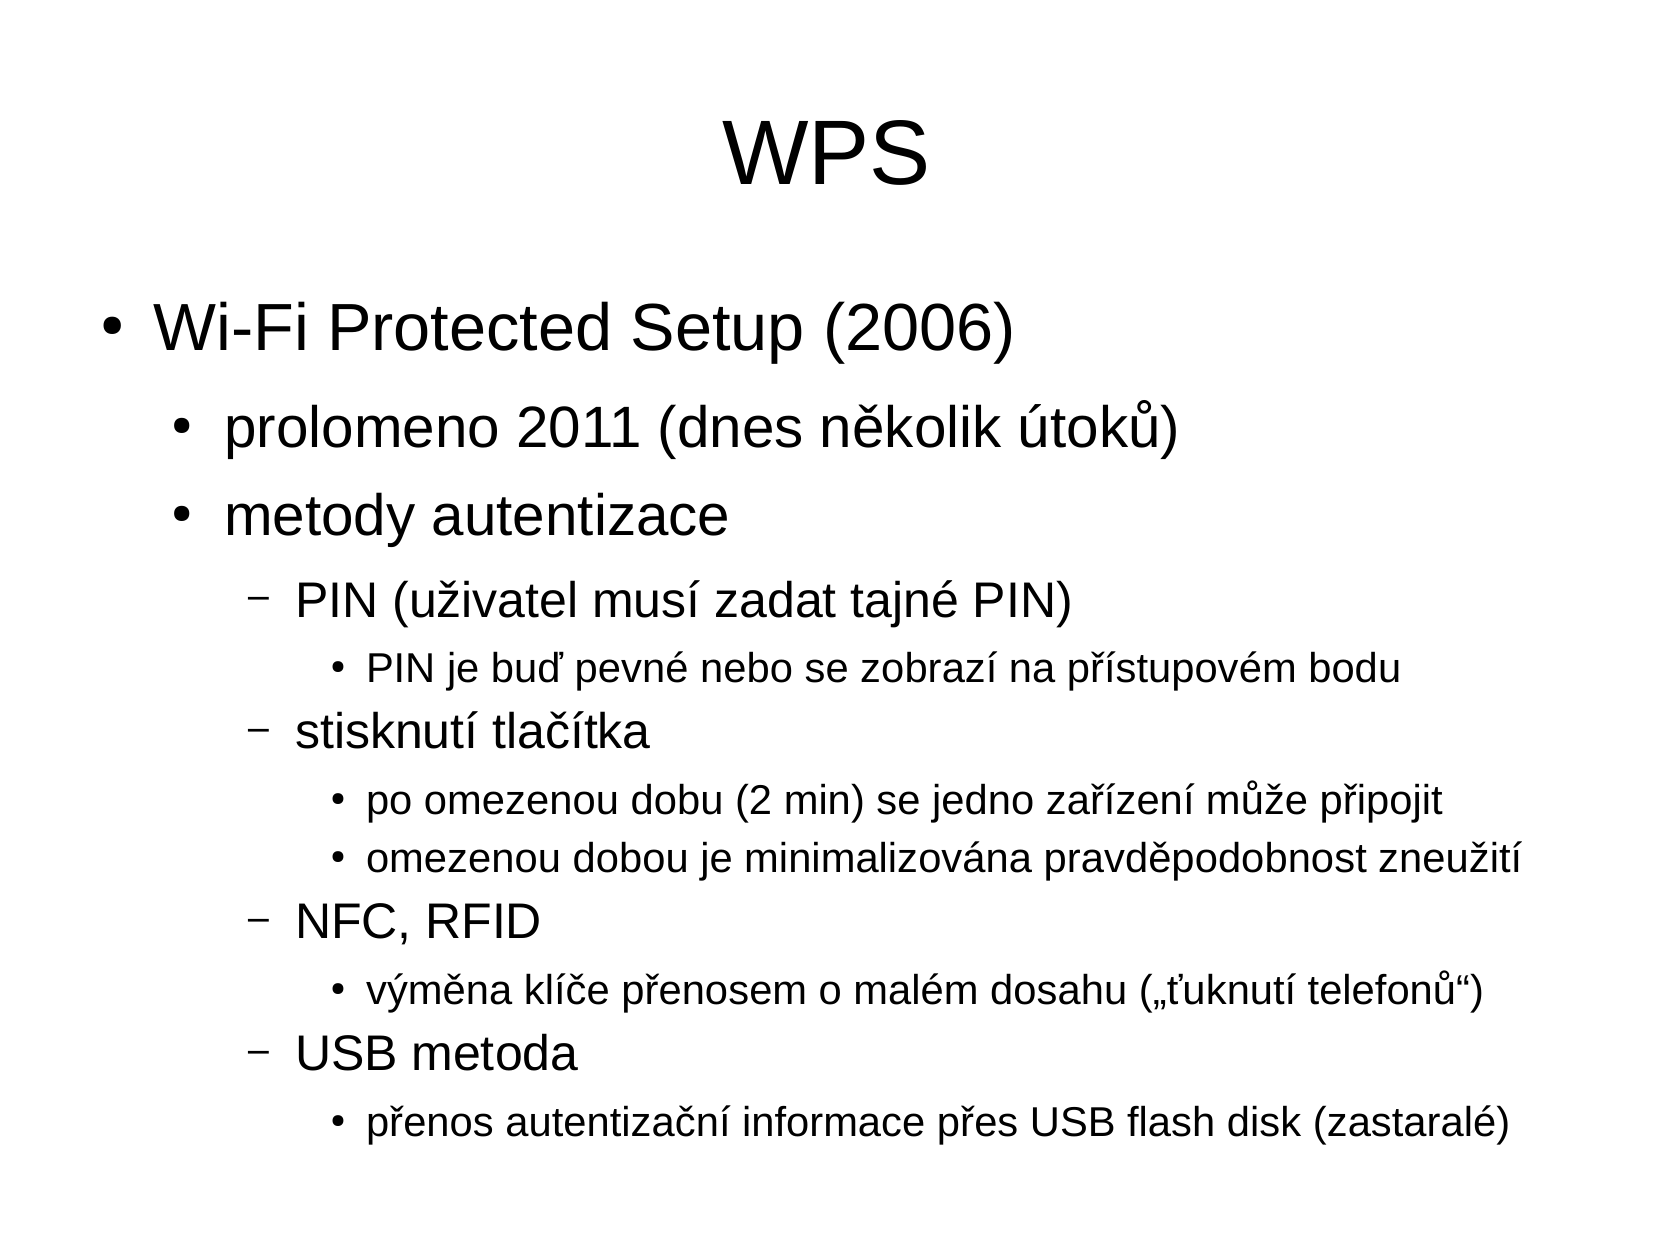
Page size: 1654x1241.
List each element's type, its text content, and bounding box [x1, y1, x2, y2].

list Wi-Fi Protected Setup (2006) prolomeno 2011 (dnes několik útoků) metody autentizace PIN (uživatel musí zadat tajné PIN) PIN je buď pevné nebo se zobrazí na přístupovém bodu stisknutí tlačítka po omezenou dobu (2 min) se jedno zařízení může připojit omezenou dobou je minimalizována pravděpodobnost zneužití NFC, RFID výměna klíče přenosem o malém dosahu („ťuknutí telefonů“) USB metoda přenos autentizační informace přes USB flash disk (zastaralé) [82, 290, 1571, 1152]
title WPS [82, 49, 1571, 257]
